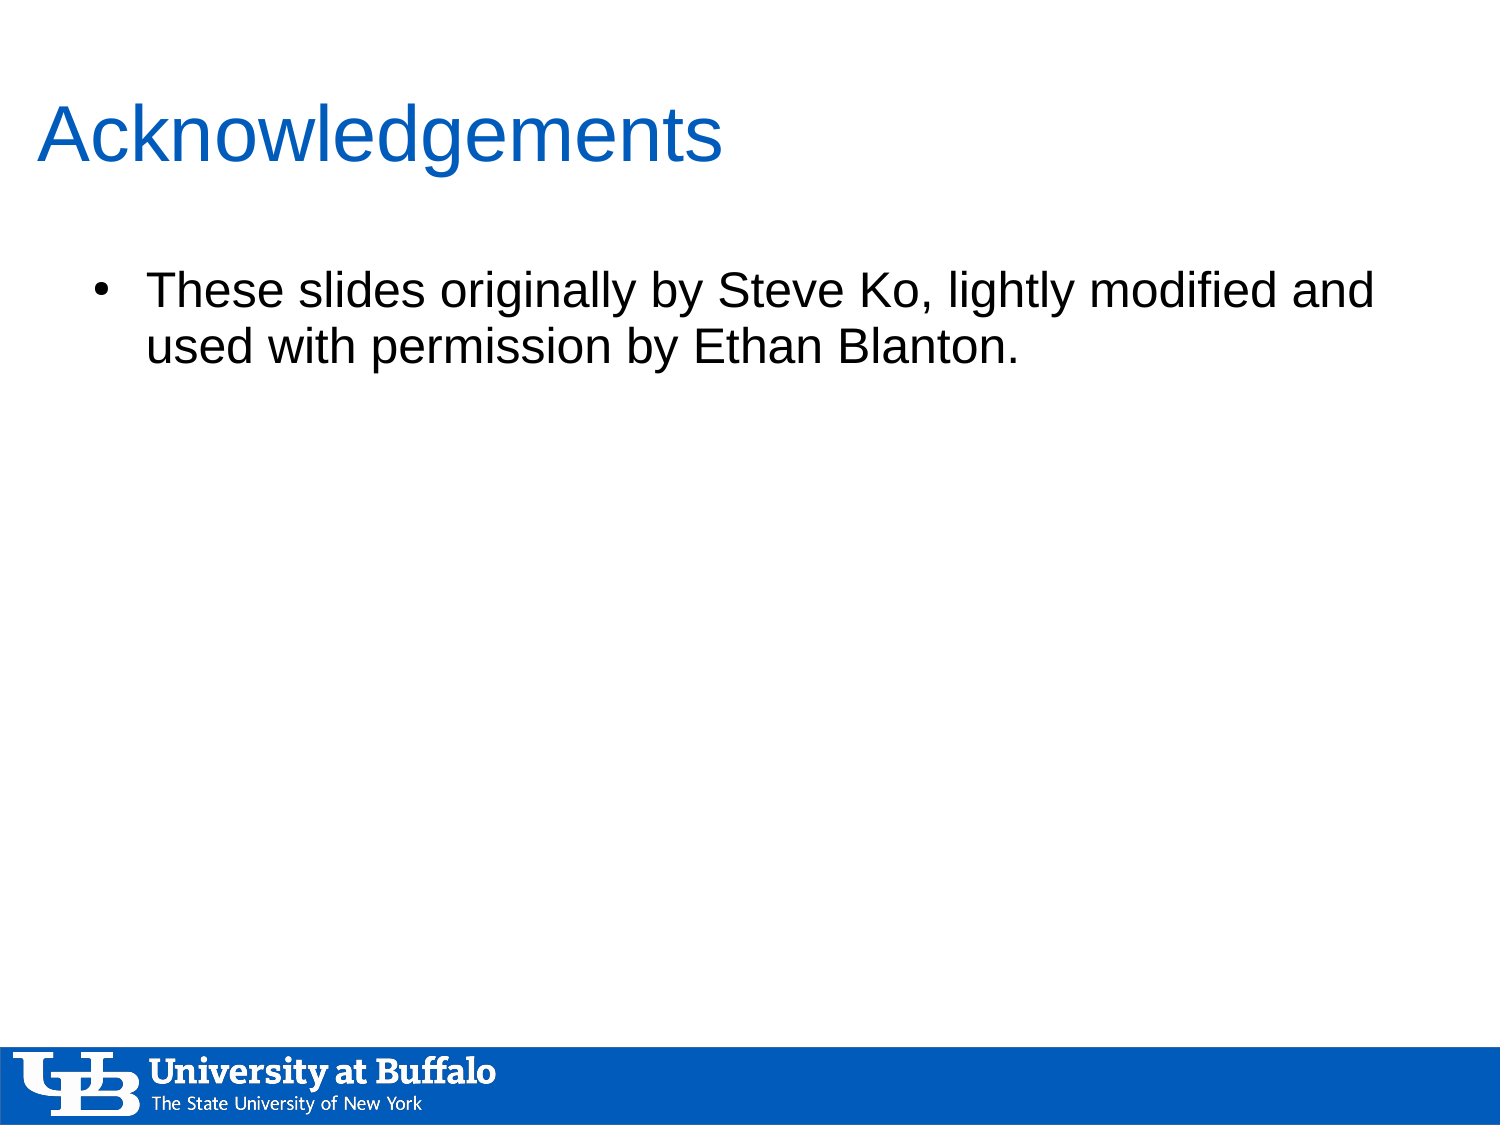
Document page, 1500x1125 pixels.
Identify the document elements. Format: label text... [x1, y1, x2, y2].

list These slides originally by Steve Ko, lightly modified and used with permission by Ethan Blanton. [75, 262, 1425, 916]
title Acknowledgements [37, 89, 1388, 179]
picture [13, 1052, 496, 1116]
